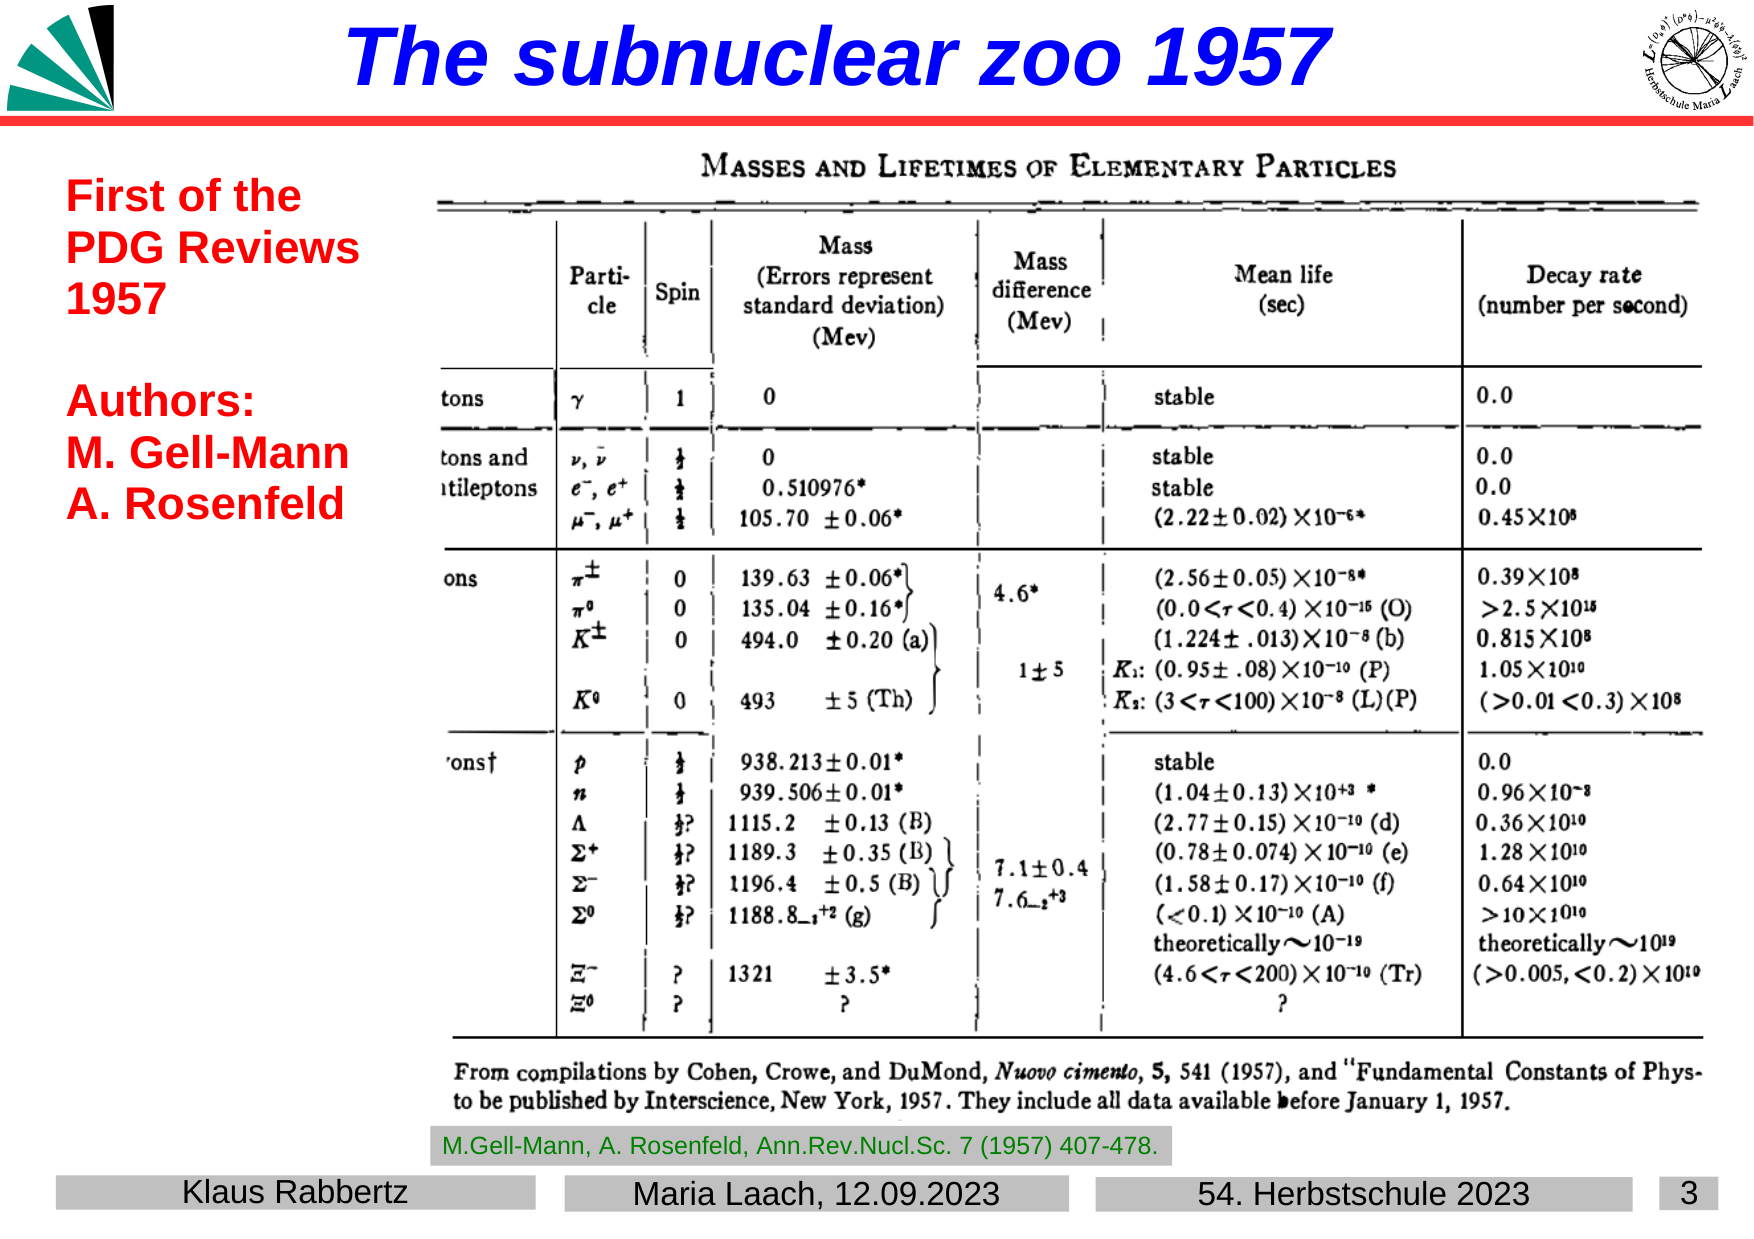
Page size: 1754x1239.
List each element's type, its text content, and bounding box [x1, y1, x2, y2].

title The subnuclear zoo 1957 [129, 0, 1545, 114]
picture [429, 139, 1718, 1121]
picture [1643, 10, 1747, 110]
text_box First of the PDG Reviews 1957 Authors: M. Gell-Mann A. Rosenfeld [53, 164, 373, 536]
picture [7, 5, 114, 112]
text_box M.Gell-Mann, A. Rosenfeld, Ann.Rev.Nucl.Sc. 7 (1957) 407-478. [430, 1125, 1173, 1166]
